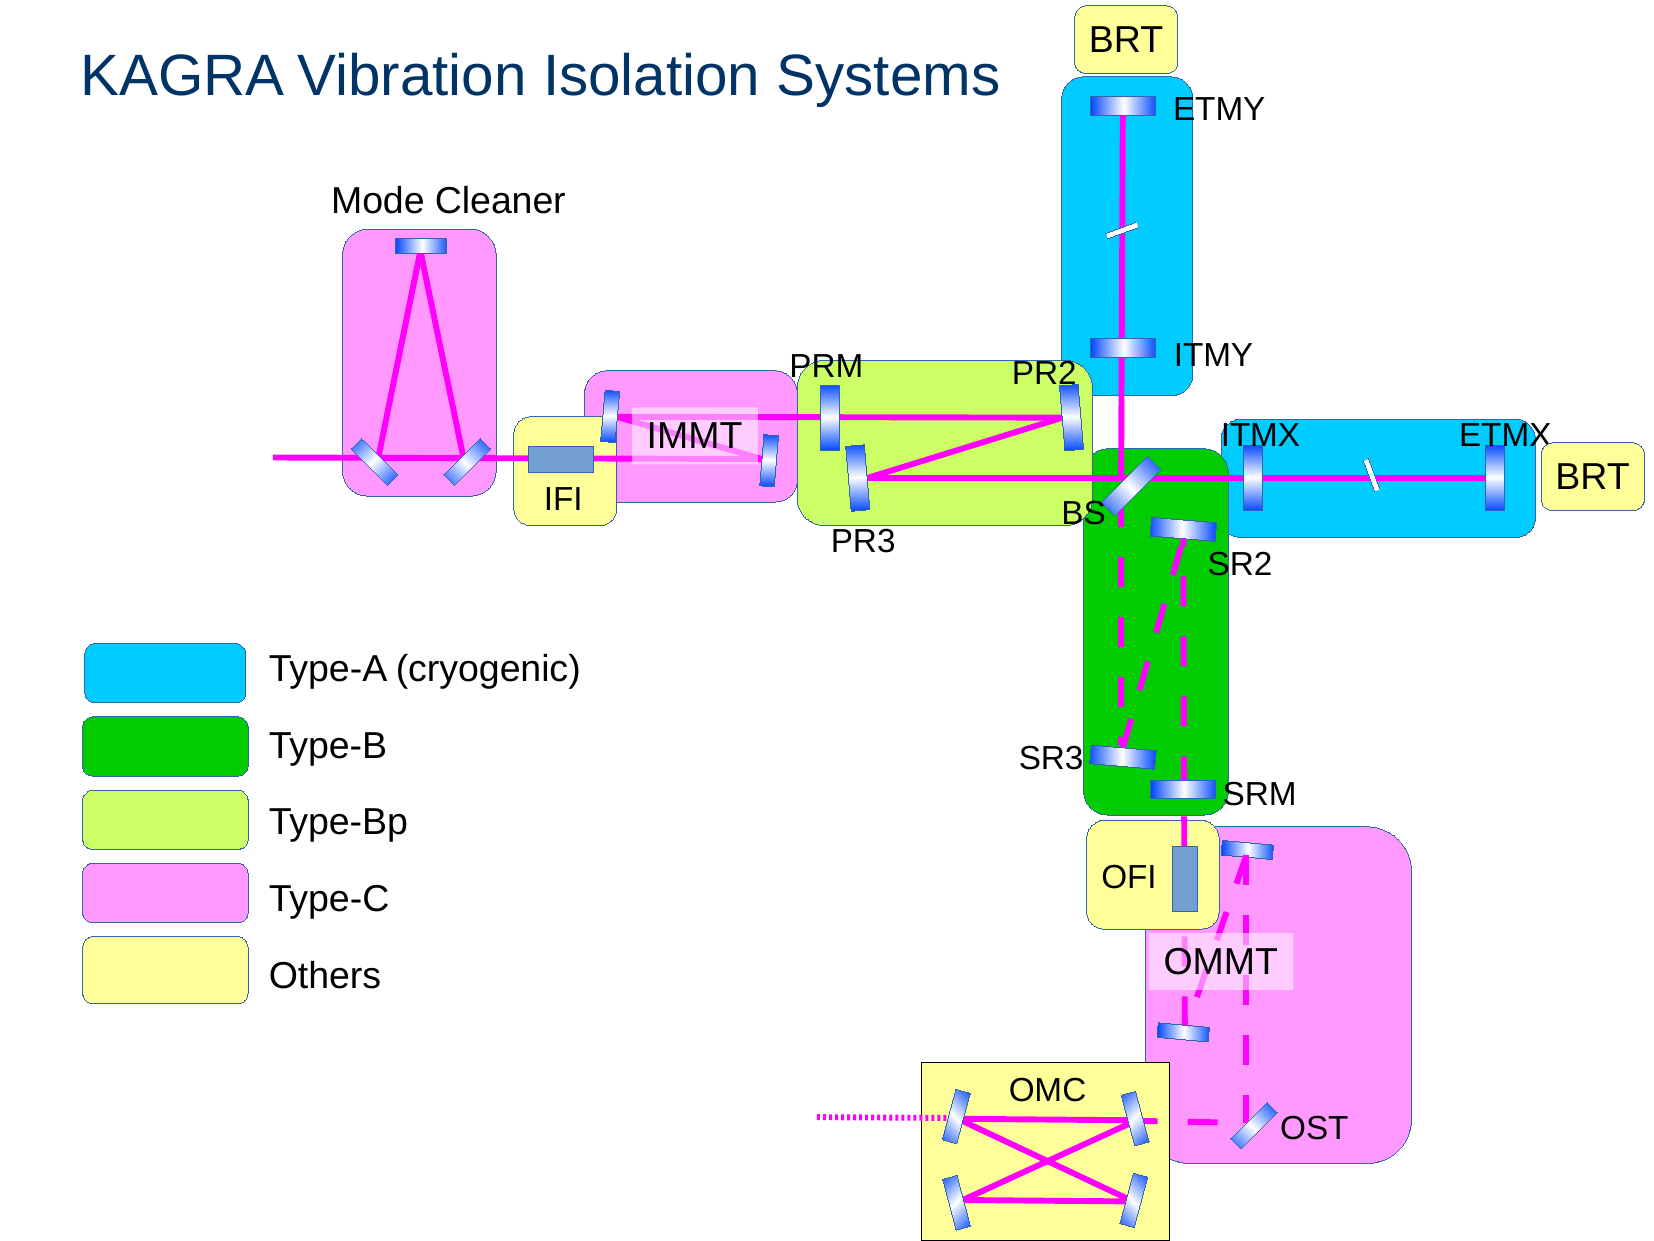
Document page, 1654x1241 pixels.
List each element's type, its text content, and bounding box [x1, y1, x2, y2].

text_box PR3 [816, 515, 911, 568]
text_box OMMT [1148, 933, 1294, 990]
text_box IFI [529, 473, 632, 526]
text_box ETMX [1444, 408, 1567, 461]
text_box IMMT [631, 407, 758, 465]
text_box OMC [993, 1064, 1102, 1117]
text_box Type-Bp [254, 793, 423, 851]
text_box PR2 [997, 347, 1097, 400]
text_box [342, 230, 497, 497]
text_box Mode Cleaner [316, 172, 581, 230]
text_box KAGRA Vibration Isolation Systems [66, 35, 1016, 116]
text_box [921, 820, 1412, 1241]
text_box BRT [1074, 5, 1178, 74]
text_box Type-A (cryogenic) [253, 639, 596, 697]
text_box ITMX [1206, 408, 1316, 461]
text_box [82, 716, 249, 777]
text_box OST [1265, 1102, 1369, 1155]
text_box [513, 360, 1536, 816]
text_box [82, 863, 249, 923]
text_box [82, 936, 249, 1004]
text_box PRM [774, 340, 886, 393]
text_box SRM [1207, 768, 1312, 821]
text_box ITMY [1159, 328, 1274, 381]
text_box [82, 790, 249, 850]
text_box Others [253, 947, 397, 1004]
text_box [84, 643, 246, 703]
text_box BS [1046, 487, 1121, 540]
text_box Type-B [254, 716, 403, 774]
text_box SR3 [1003, 732, 1099, 785]
text_box ETMY [1158, 82, 1281, 135]
text_box SR2 [1192, 538, 1291, 591]
text_box Type-C [253, 870, 405, 928]
text_box OFI [1086, 851, 1190, 904]
text_box [1061, 76, 1193, 396]
text_box BRT [1541, 442, 1645, 511]
